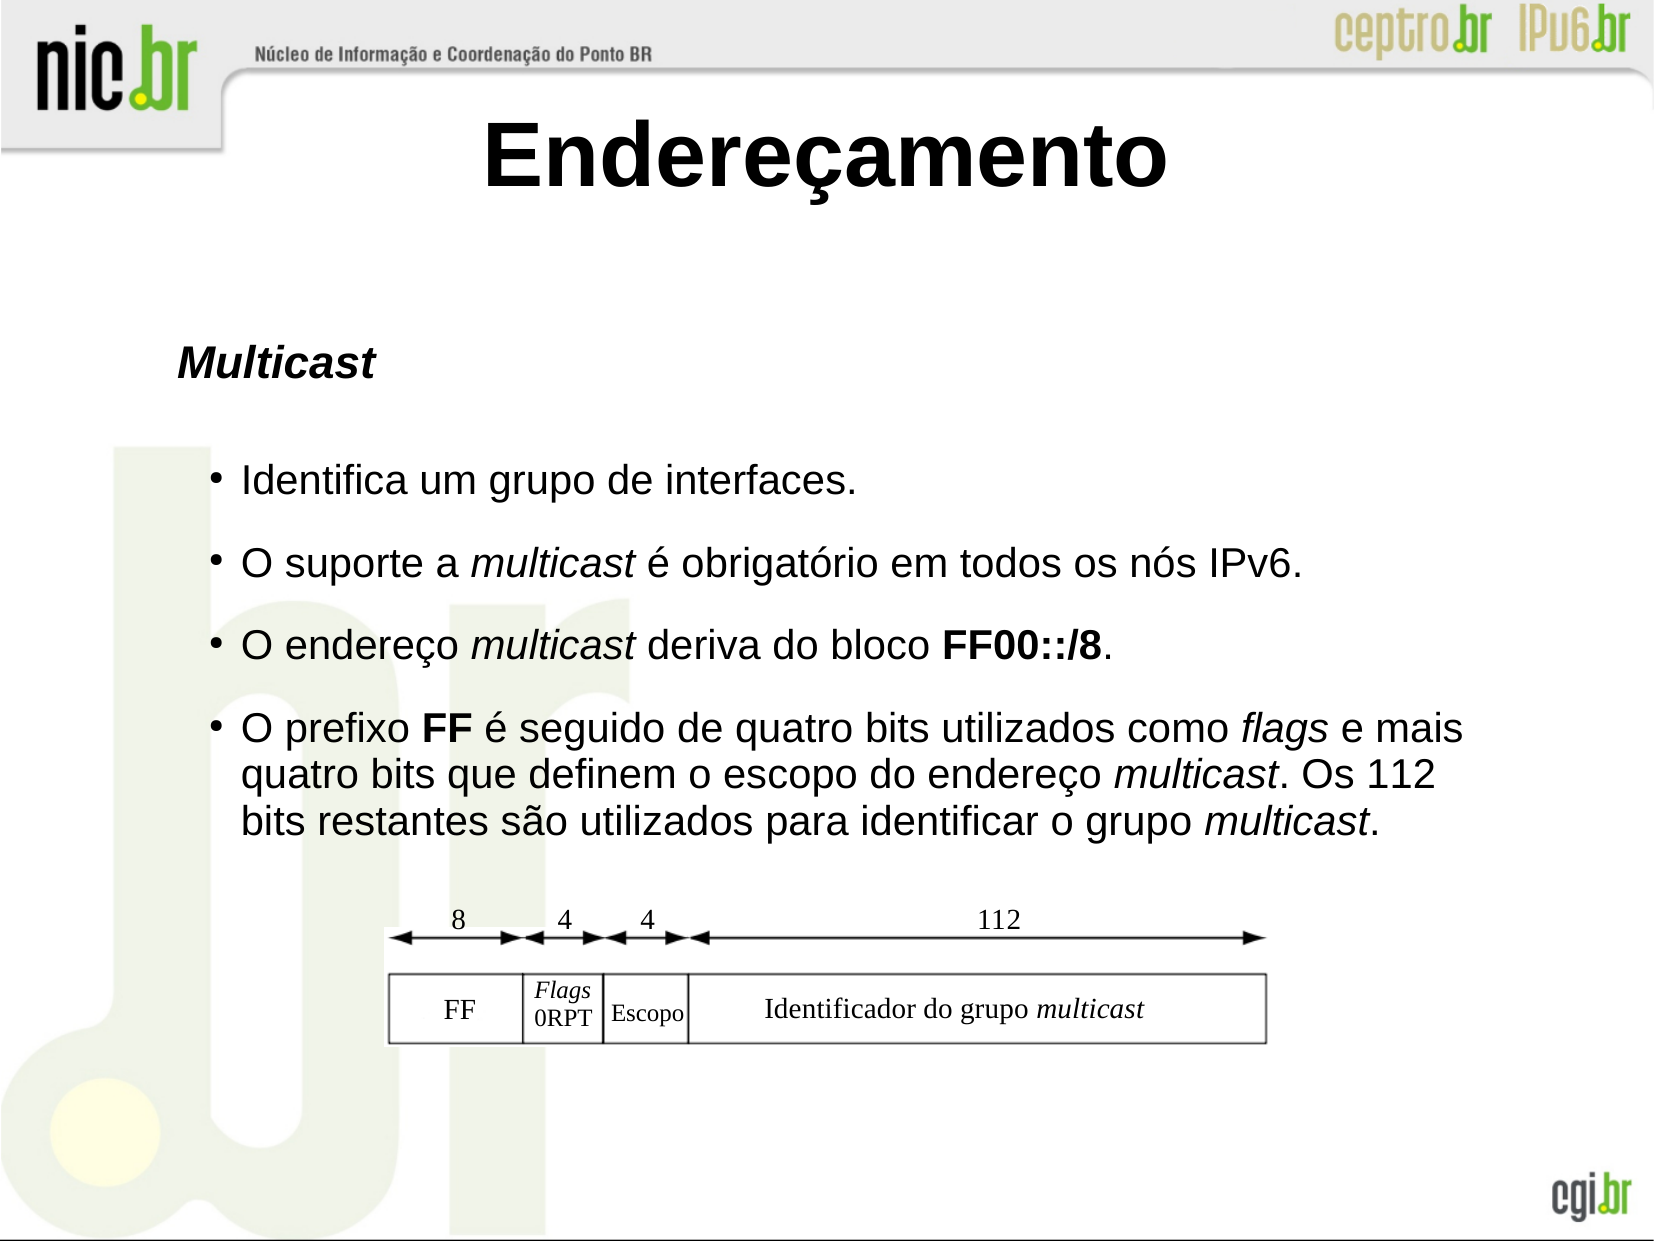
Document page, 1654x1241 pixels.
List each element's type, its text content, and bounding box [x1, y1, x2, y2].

picture [0, 0, 1654, 1241]
text_box Endereçamento [88, 97, 1565, 215]
text_box 4 [542, 896, 588, 944]
text_box Identificador do grupo multicast [749, 985, 1187, 1034]
text_box 4 [625, 896, 671, 944]
text_box Escopo [596, 991, 700, 1035]
text_box Flags 0RPT [519, 968, 608, 1040]
text_box Multicast Identifica um grupo de interfaces. O suporte a multicast é obrigatório em todos os nós IPv6. O endereço multicast deriva do bloco FF00::/8. O prefixo FF é seguido de quatro bits utilizados como flags e mais quatro bits que definem o escopo do endereço multicast. Os 112 bits restantes são utilizados para identificar o grupo multicast. [162, 330, 1492, 384]
text_box FF [428, 986, 479, 1034]
text_box 112 [962, 896, 1037, 944]
text_box 8 [436, 896, 482, 944]
